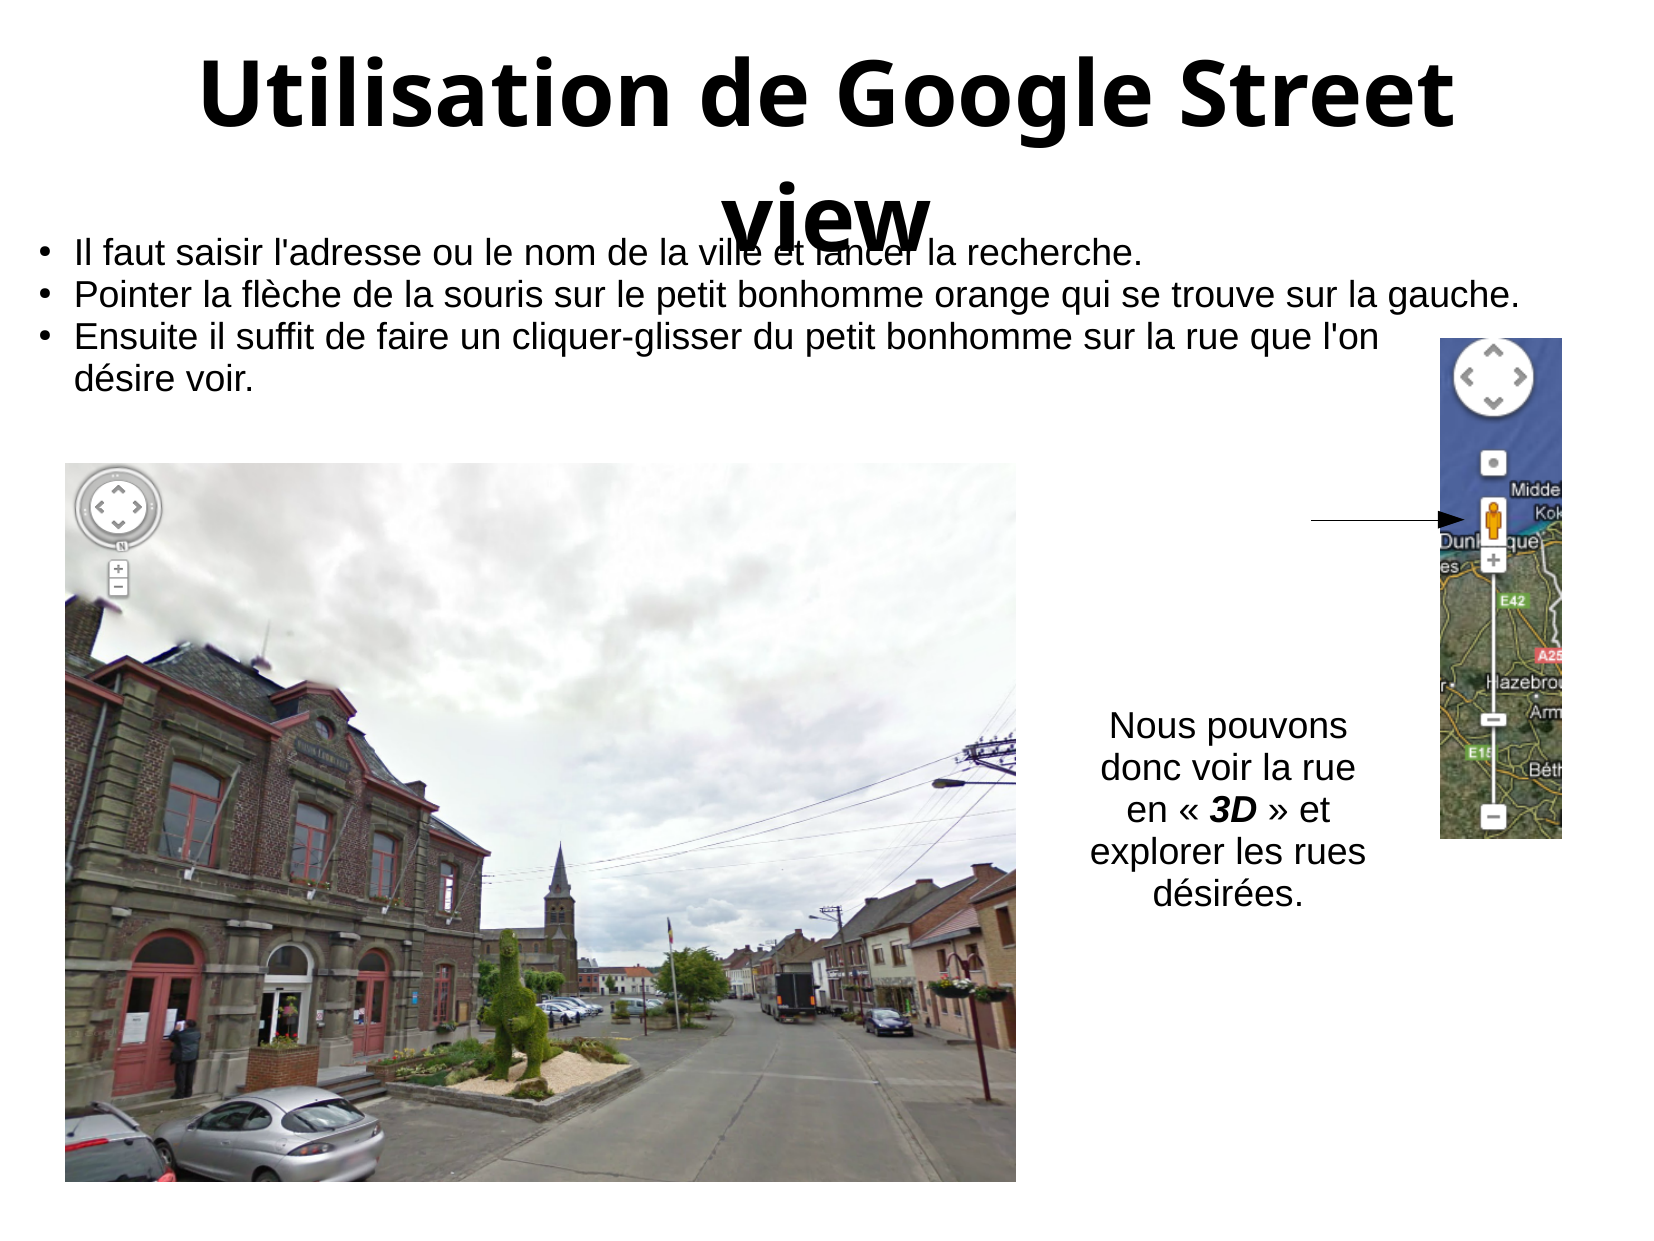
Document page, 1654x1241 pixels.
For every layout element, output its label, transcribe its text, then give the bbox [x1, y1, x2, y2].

picture [1440, 338, 1562, 839]
text_box Nous pouvons donc voir la rue en « 3D » et explorer les rues désirées. [1074, 696, 1382, 923]
picture [65, 463, 1016, 1182]
title Utilisation de Google Street view [82, 49, 1571, 224]
text_box Il faut saisir l'adresse ou le nom de la ville et lancer la recherche. Pointer la flèche de la souris sur le petit bonhomme orange qui se trouve sur la gauche. Ensuite il suffit de faire un cliquer-glisser du petit bonhomme sur la rue que l'on désire voir. [23, 224, 1619, 408]
